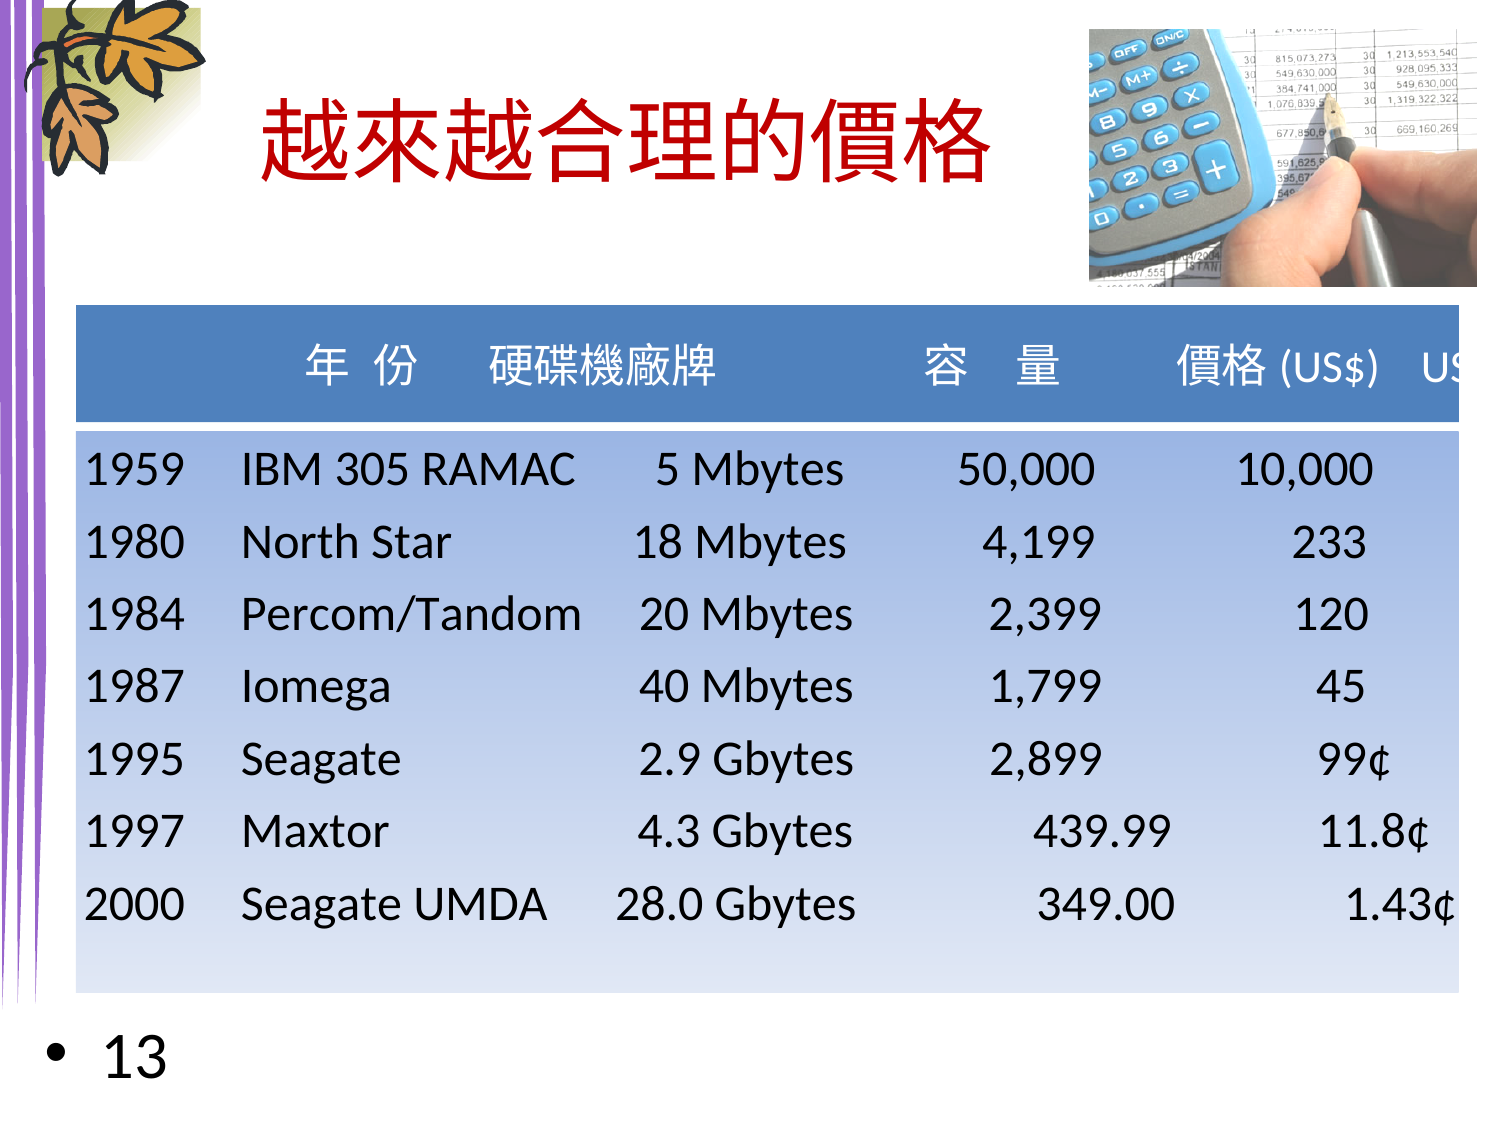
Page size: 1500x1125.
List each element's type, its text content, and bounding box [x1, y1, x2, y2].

title 越來越合理的價格 [107, 45, 1146, 233]
text_box [76, 305, 1459, 423]
text_box [75, 939, 1459, 993]
text_box 年 份 硬碟機廠牌 容 量 價格(US$) US$/MBytes [290, 328, 1500, 399]
picture [1089, 29, 1477, 287]
text_box IBM 305 RAMAC 5 Mbytes 50,000 10,000 1980 North Star 18 Mbytes 4,199 233 Percom/Tandom 20 Mbytes 2,399 120 Iomega 40 Mbytes 1,799 45 Seagate 2.9 Gbytes 2,899 99¢ Maxtor 4.3 Gbytes 439.99 11.8¢ 2000 Seagate UMDA 28.0 Gbytes 349.00 1.43¢ [68, 427, 1500, 939]
